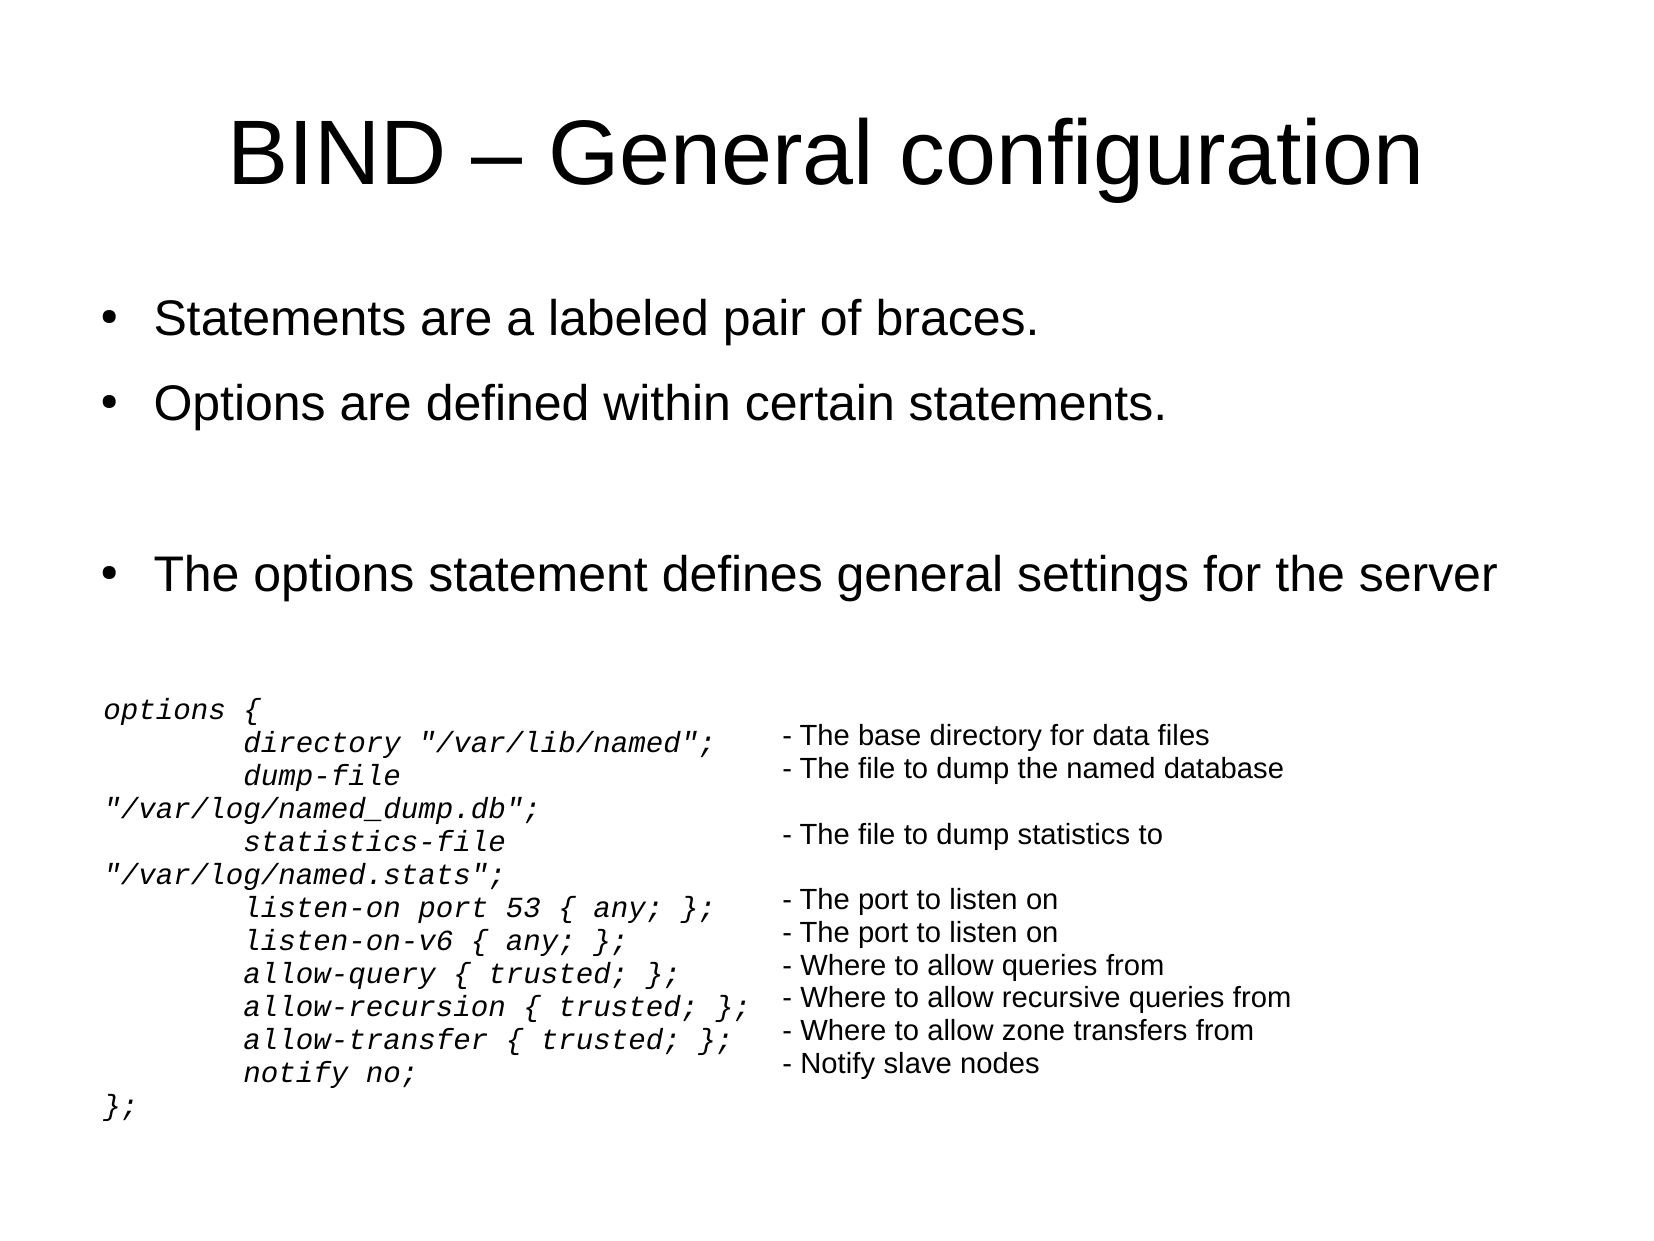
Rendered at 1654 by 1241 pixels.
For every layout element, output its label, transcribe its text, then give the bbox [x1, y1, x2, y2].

text_box options { directory "/var/lib/named"; dump-file "/var/log/named_dump.db"; statistics-file "/var/log/named.stats"; listen-on port 53 { any; }; listen-on-v6 { any; }; allow-query { trusted; }; allow-recursion { trusted; }; allow-transfer { trusted; }; notify no; }; [88, 687, 768, 1174]
title BIND – General configuration [82, 49, 1571, 257]
text_box - The base directory for data files - The file to dump the named database - The file to dump statistics to - The port to listen on - The port to listen on - Where to allow queries from - Where to allow recursive queries from - Where to allow zone transfers from - Notify slave nodes [767, 679, 1565, 1121]
list Statements are a labeled pair of braces. Options are defined within certain statements. The options statement defines general settings for the server [82, 290, 1571, 650]
